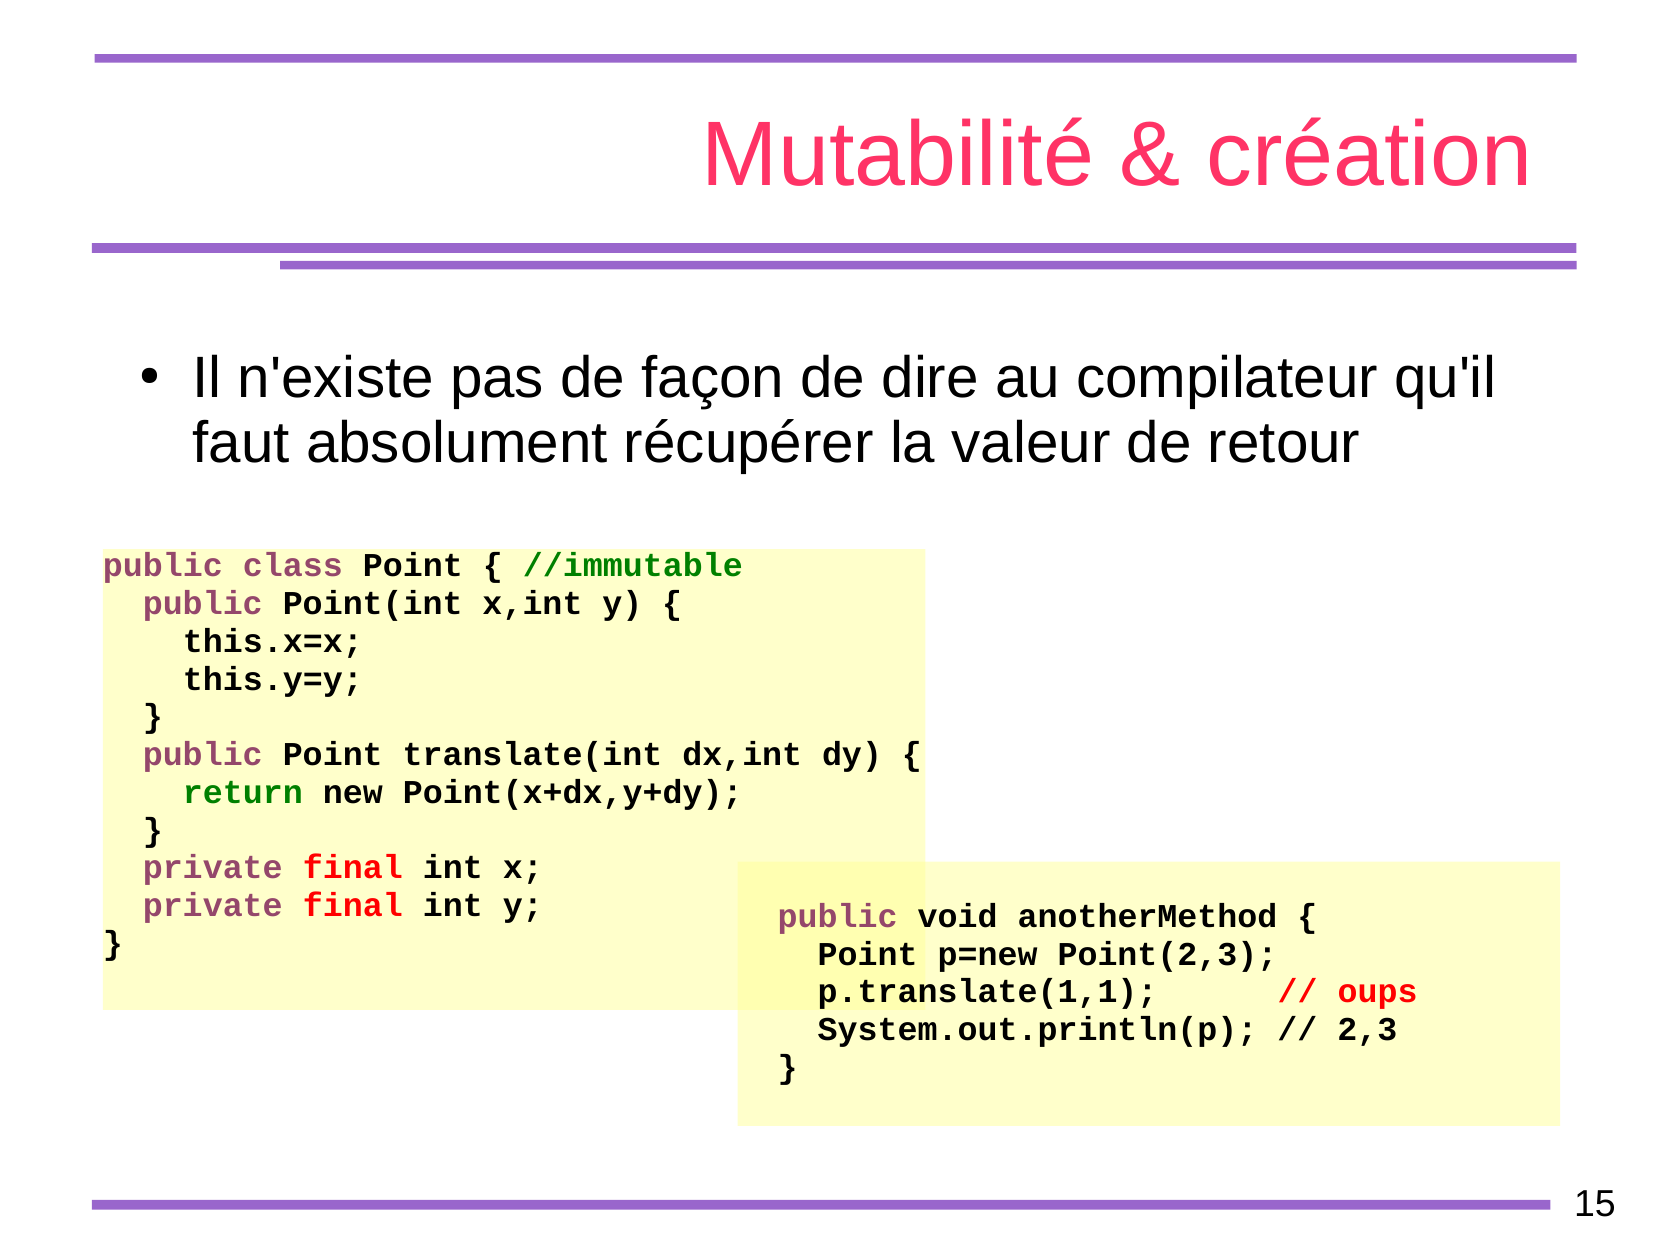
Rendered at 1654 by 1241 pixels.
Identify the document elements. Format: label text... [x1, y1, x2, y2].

title Mutabilité & création [121, 49, 1534, 257]
list Il n'existe pas de façon de dire au compilateur qu'il faut absolument récupérer la valeur de retour [121, 344, 1534, 475]
text_box public class Point { //immutable public Point(int x,int y) { this.x=x; this.y=y; } public Point translate(int dx,int dy) { return new Point(x+dx,y+dy); } private final int x; private final int y; } [102, 549, 926, 1010]
text_box public void anotherMethod { Point p=new Point(2,3); p.translate(1,1); // oups System.out.println(p); // 2,3 } [737, 861, 1561, 1126]
